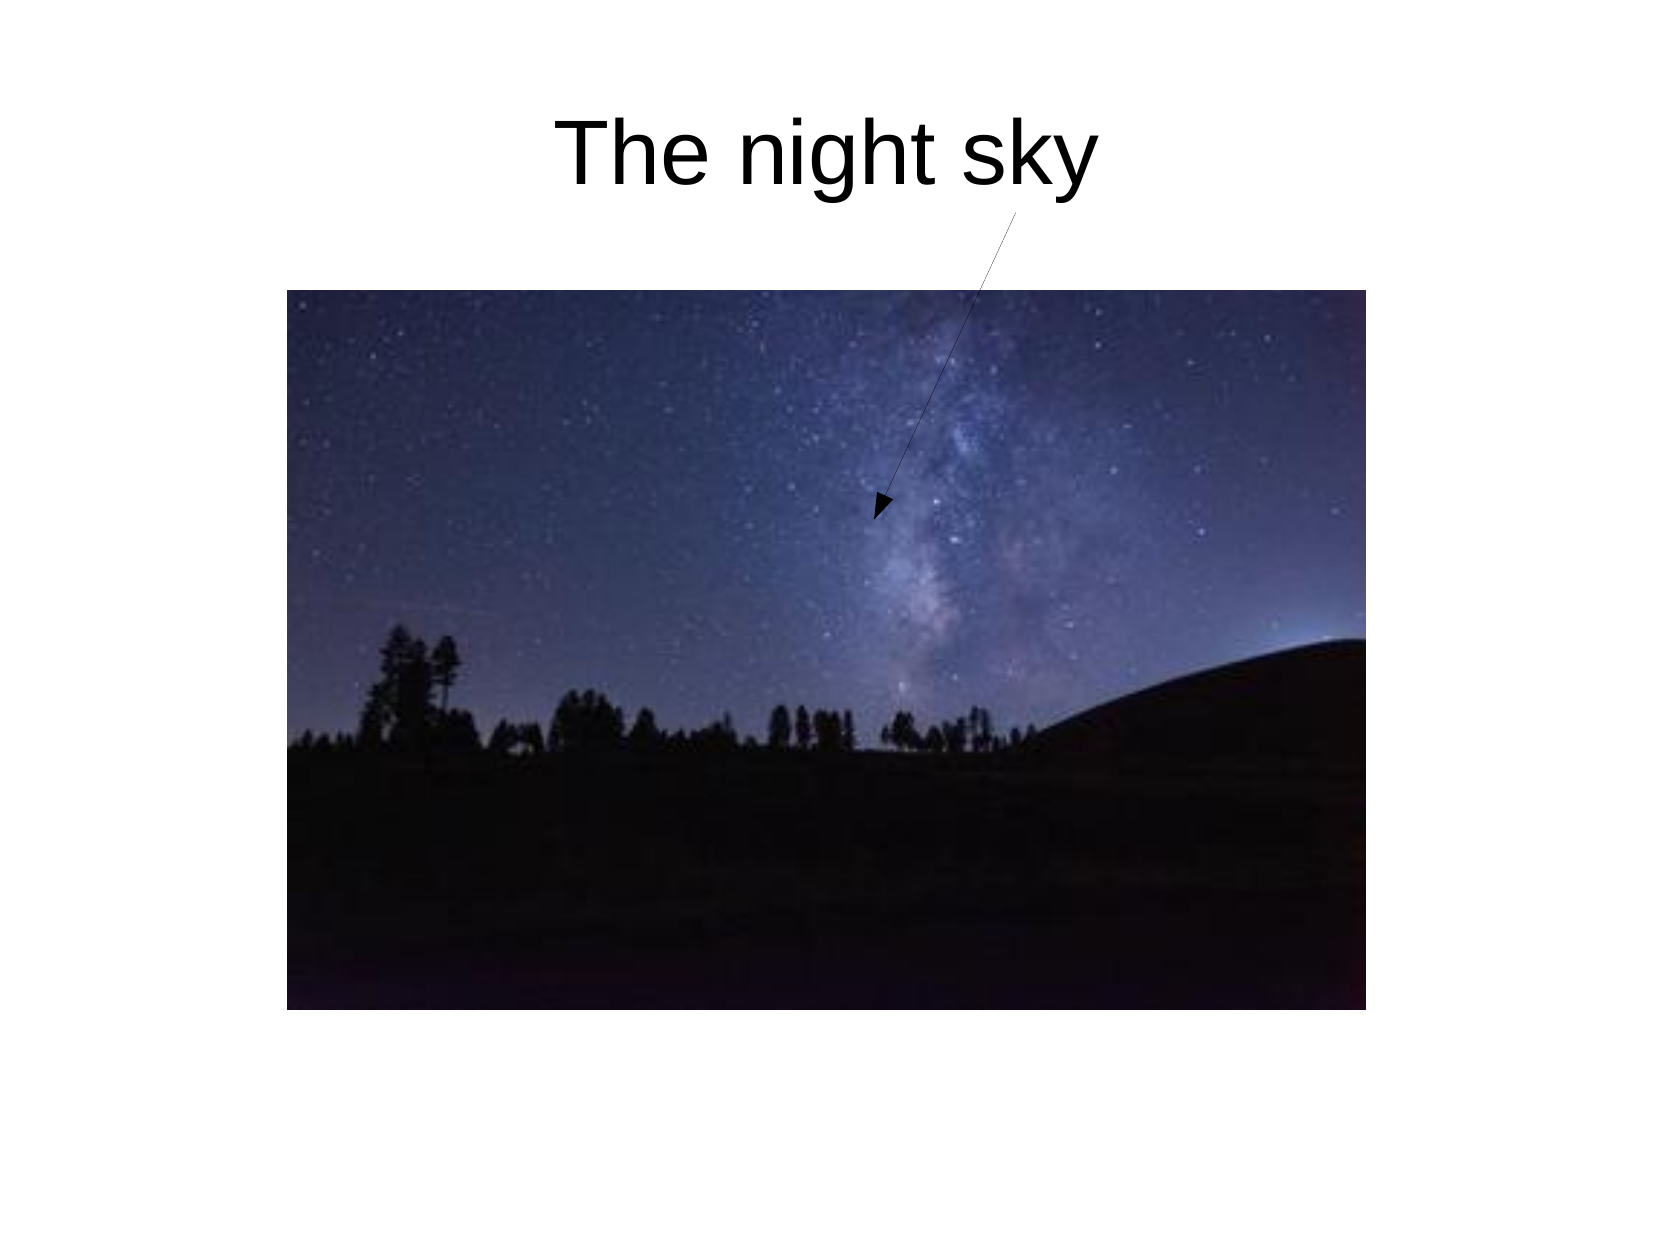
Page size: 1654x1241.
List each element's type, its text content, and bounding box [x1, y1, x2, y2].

title The night sky [82, 49, 1571, 257]
picture [287, 290, 1366, 1010]
